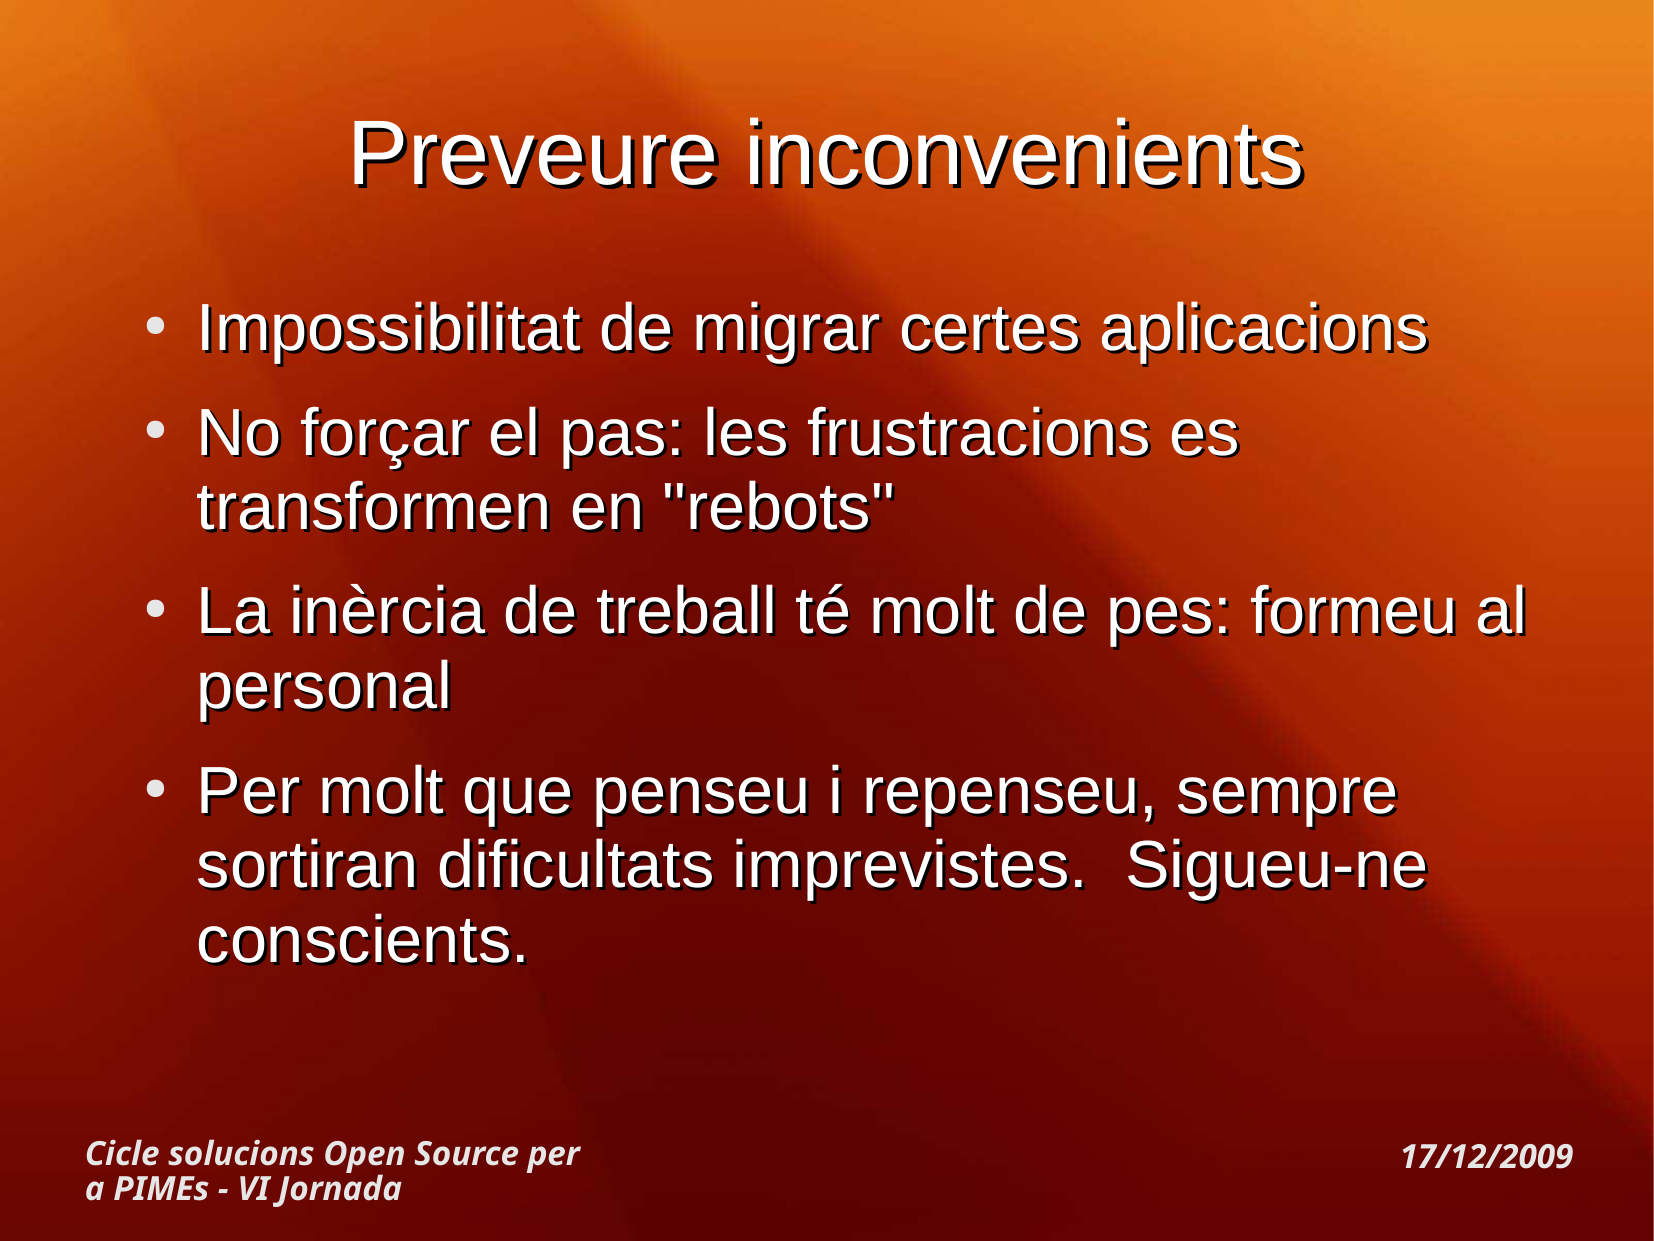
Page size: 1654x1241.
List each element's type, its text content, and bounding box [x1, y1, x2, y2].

picture [0, 0, 1654, 1241]
title Preveure inconvenients [82, 49, 1571, 257]
list Impossibilitat de migrar certes aplicacions No forçar el pas: les frustracions es transformen en "rebots" La inèrcia de treball té molt de pes: formeu al personal Per molt que penseu i repenseu, sempre sortiran dificultats imprevistes. Sigueu-ne conscients. [82, 290, 1571, 1109]
